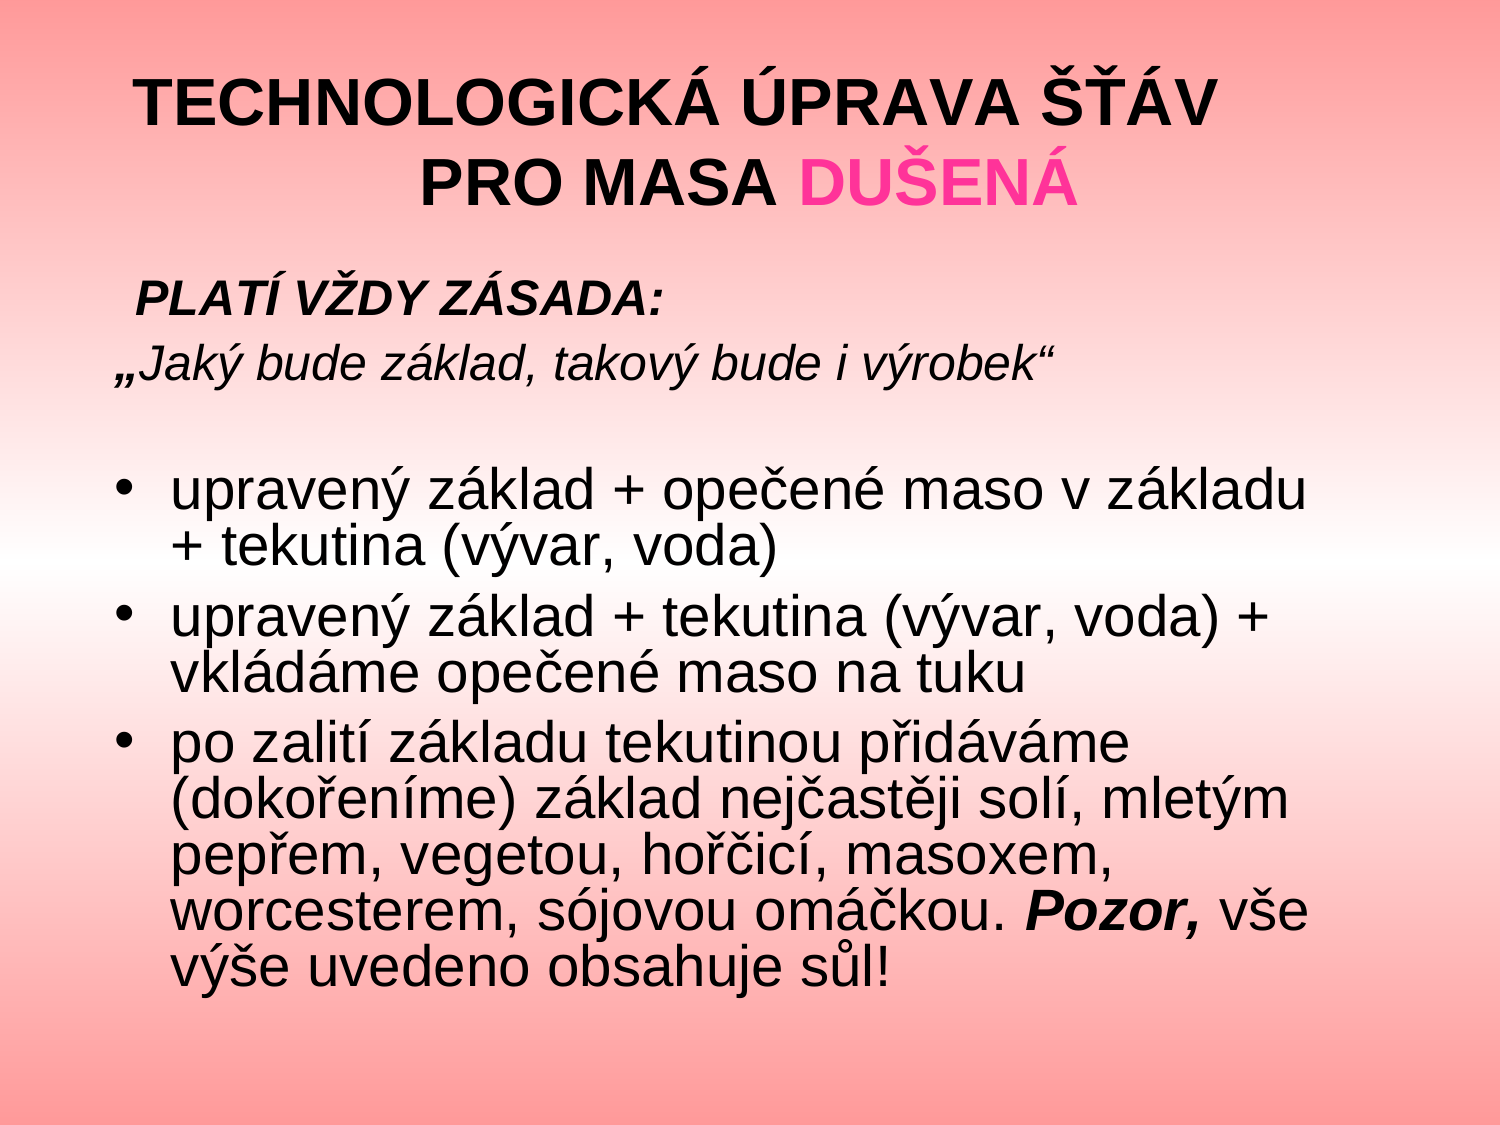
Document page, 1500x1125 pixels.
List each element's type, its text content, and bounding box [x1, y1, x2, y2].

title TECHNOLOGICKÁ ÚPRAVA ŠŤÁV PRO MASA DUŠENÁ [75, 45, 1426, 233]
list PLATÍ VŽDY ZÁSADA: „Jaký bude základ, takový bude i výrobek“ upravený základ + opečené maso v základu + tekutina (vývar, voda) upravený základ + tekutina (vývar, voda) + vkládáme opečené maso na tuku po zalití základu tekutinou přidáváme (dokořeníme) základ nejčastěji solí, mletým pepřem, vegetou, hořčicí, masoxem, worcesterem, sójovou omáčkou. Pozor, vše výše uvedeno obsahuje sůl! [99, 249, 1363, 1013]
